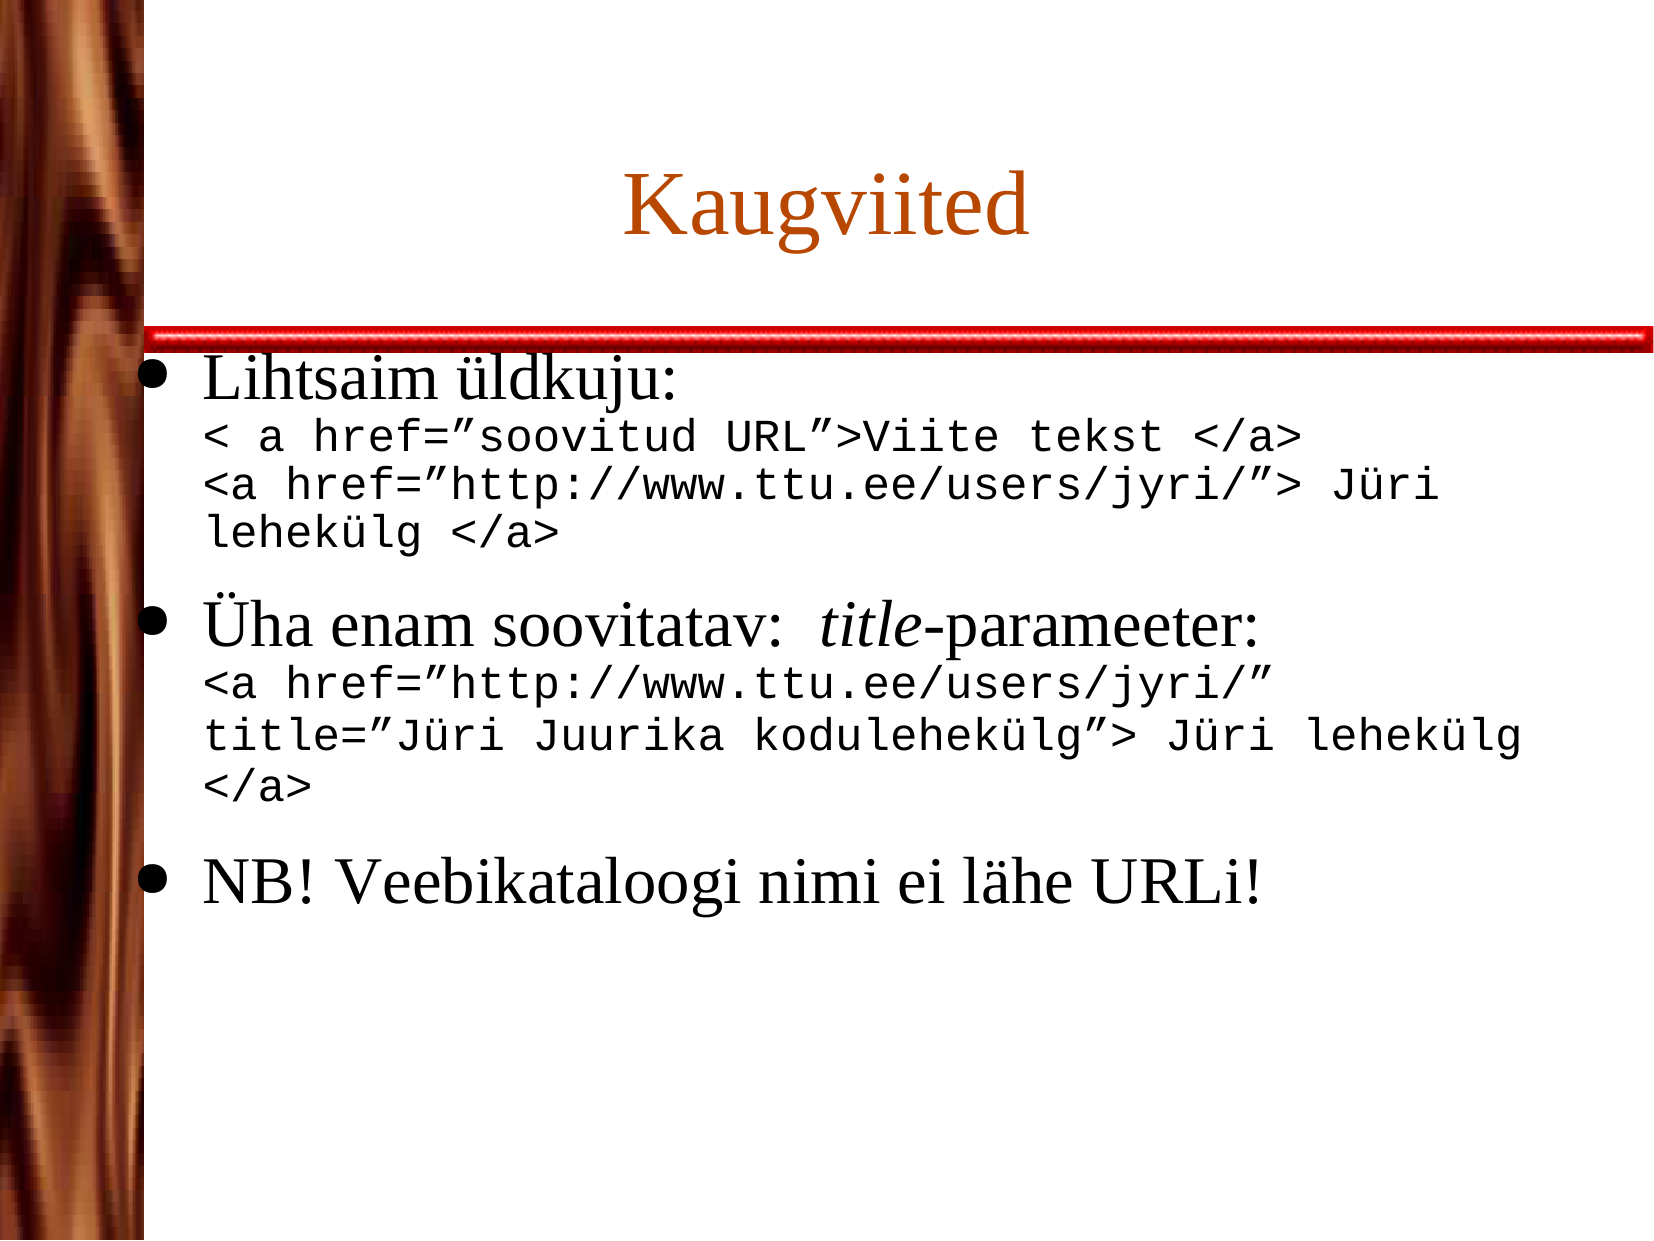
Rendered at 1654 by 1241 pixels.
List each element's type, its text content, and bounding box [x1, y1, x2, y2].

picture [0, 0, 1654, 1240]
title Kaugviited [121, 100, 1533, 312]
list Lihtsaim üldkuju: < a href=”soovitud URL”>Viite tekst </a> <a href=”http://www.ttu.ee/users/jyri/”> Jüri lehekülg </a> Üha enam soovitatav: title-parameeter: <a href=”http://www.ttu.ee/users/jyri/” title=”Jüri Juurika kodulehekülg”> Jüri lehekülg </a> NB! Veebikataloogi nimi ei lähe URLi! [121, 344, 1533, 1126]
